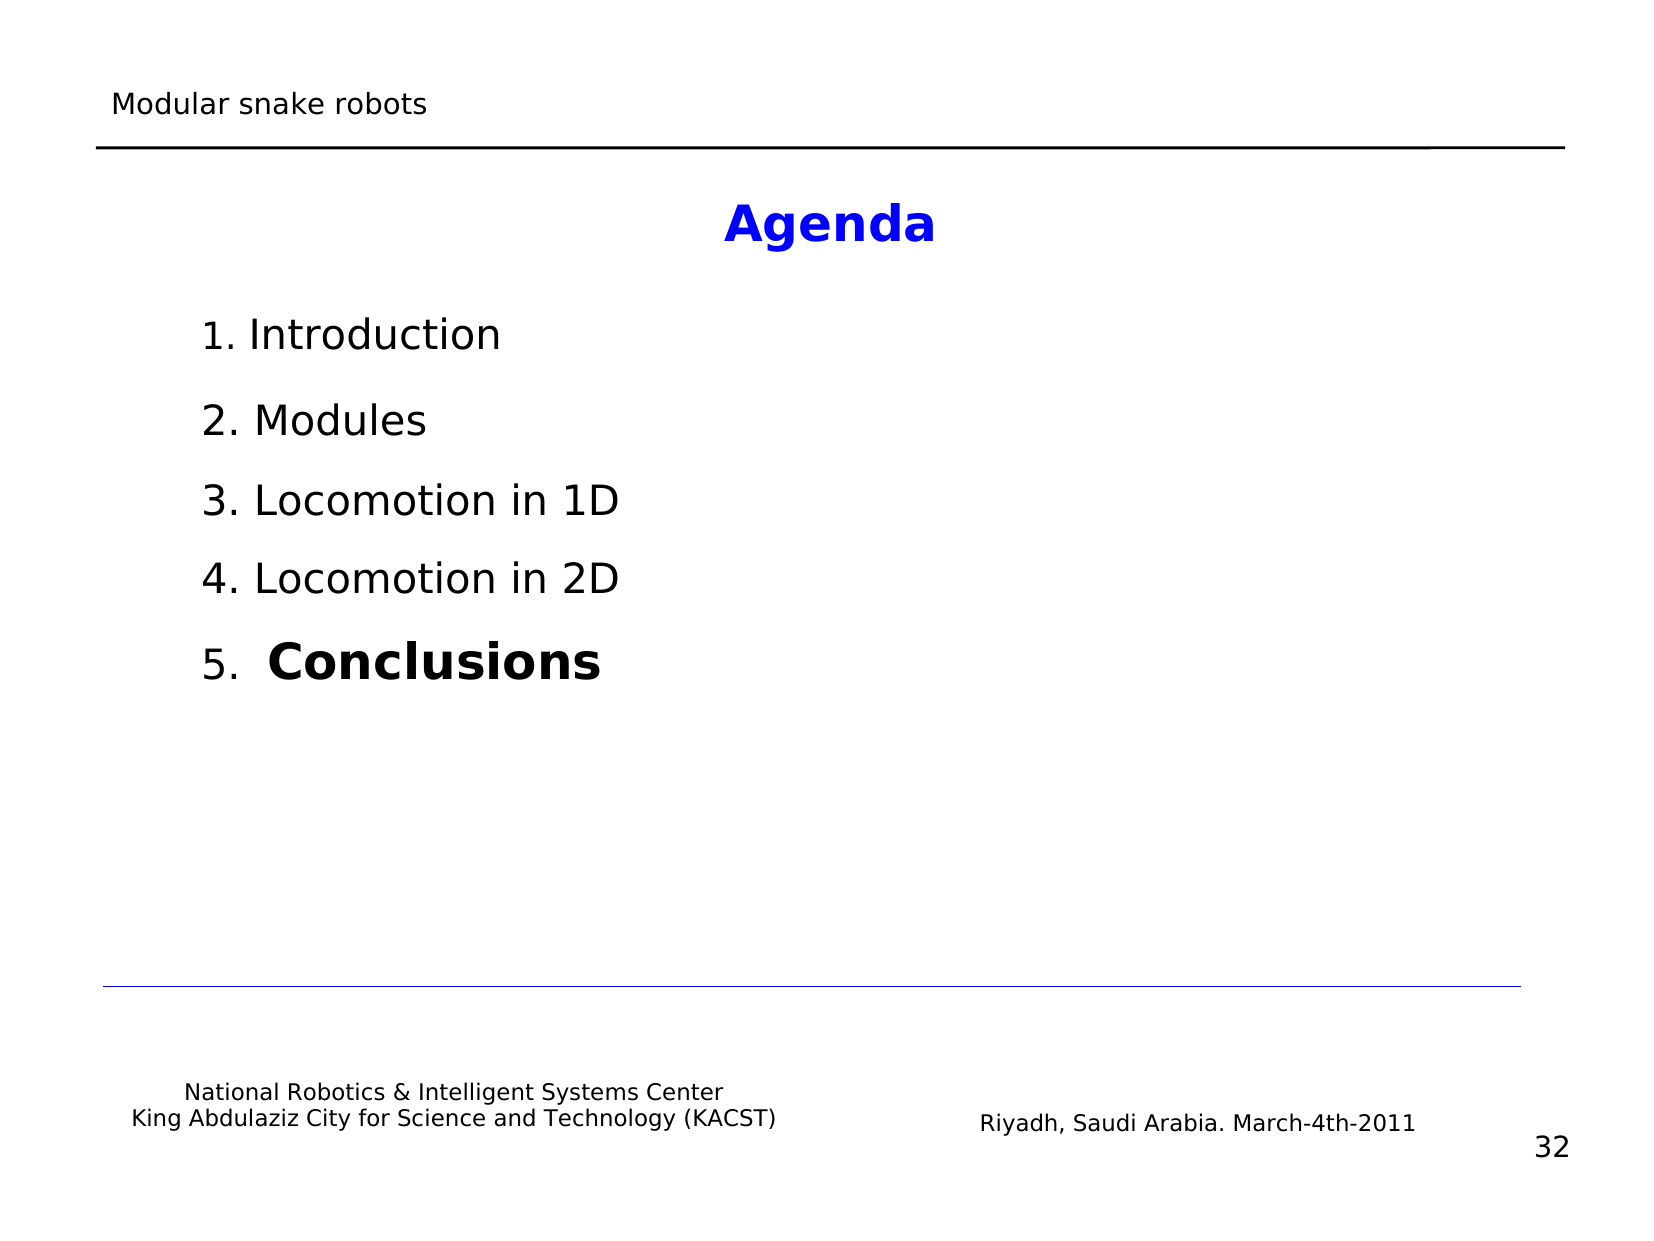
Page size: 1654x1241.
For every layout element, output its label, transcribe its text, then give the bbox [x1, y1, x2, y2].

text_box Riyadh, Saudi Arabia. March-4th-2011 [907, 1102, 1490, 1145]
text_box National Robotics & Intelligent Systems Center King Abdulaziz City for Science and Technology (KACST) [109, 1071, 800, 1157]
text_box Agenda [709, 187, 953, 261]
text_box Modular snake robots [96, 79, 443, 129]
text_box Introduction Modules Locomotion in 1D Locomotion in 2D Conclusions [186, 303, 636, 699]
